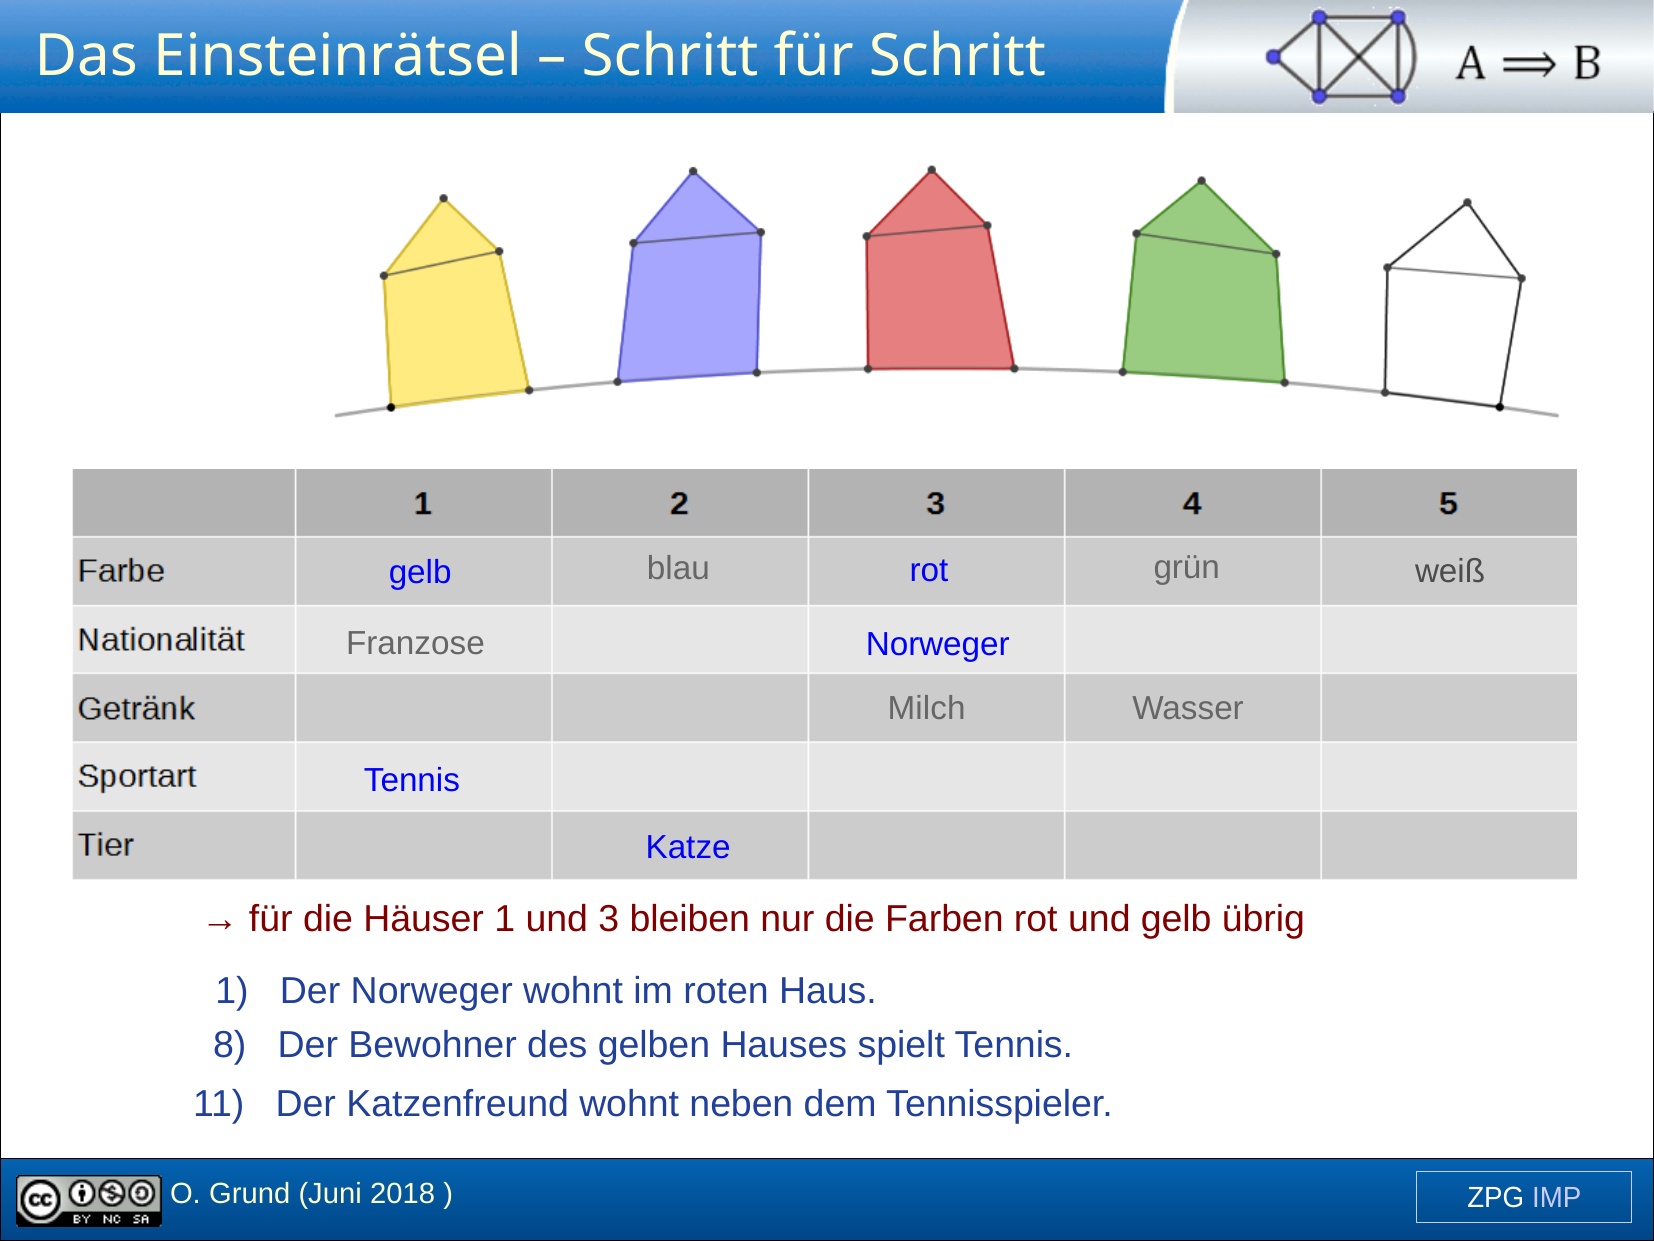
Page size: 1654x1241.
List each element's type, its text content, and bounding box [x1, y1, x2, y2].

text_box Norweger [851, 617, 1065, 673]
text_box Milch [872, 681, 995, 739]
picture [319, 153, 1572, 428]
text_box Katze [630, 821, 769, 874]
text_box 11) Der Katzenfreund wohnt neben dem Tennisspieler. [83, 1069, 1275, 1191]
text_box Tennis [349, 753, 487, 806]
text_box rot [894, 544, 964, 597]
text_box grün [1138, 541, 1235, 593]
text_box Wasser [1117, 681, 1259, 734]
text_box → für die Häuser 1 und 3 bleiben nur die Farben rot und gelb übrig [91, 890, 1475, 951]
title Das Einsteinrätsel – Schritt für Schritt [34, 14, 1151, 92]
picture [0, 0, 1654, 113]
text_box Franzose [331, 616, 500, 669]
text_box blau [632, 542, 725, 595]
text_box 8) Der Bewohner des gelben Hauses spielt Tennis. [103, 1009, 1237, 1069]
picture [70, 469, 1577, 881]
picture [16, 1175, 162, 1227]
text_box 1) Der Norweger wohnt im roten Haus. [84, 951, 1564, 1023]
text_box gelb [374, 545, 481, 605]
text_box weiß [1400, 544, 1501, 597]
